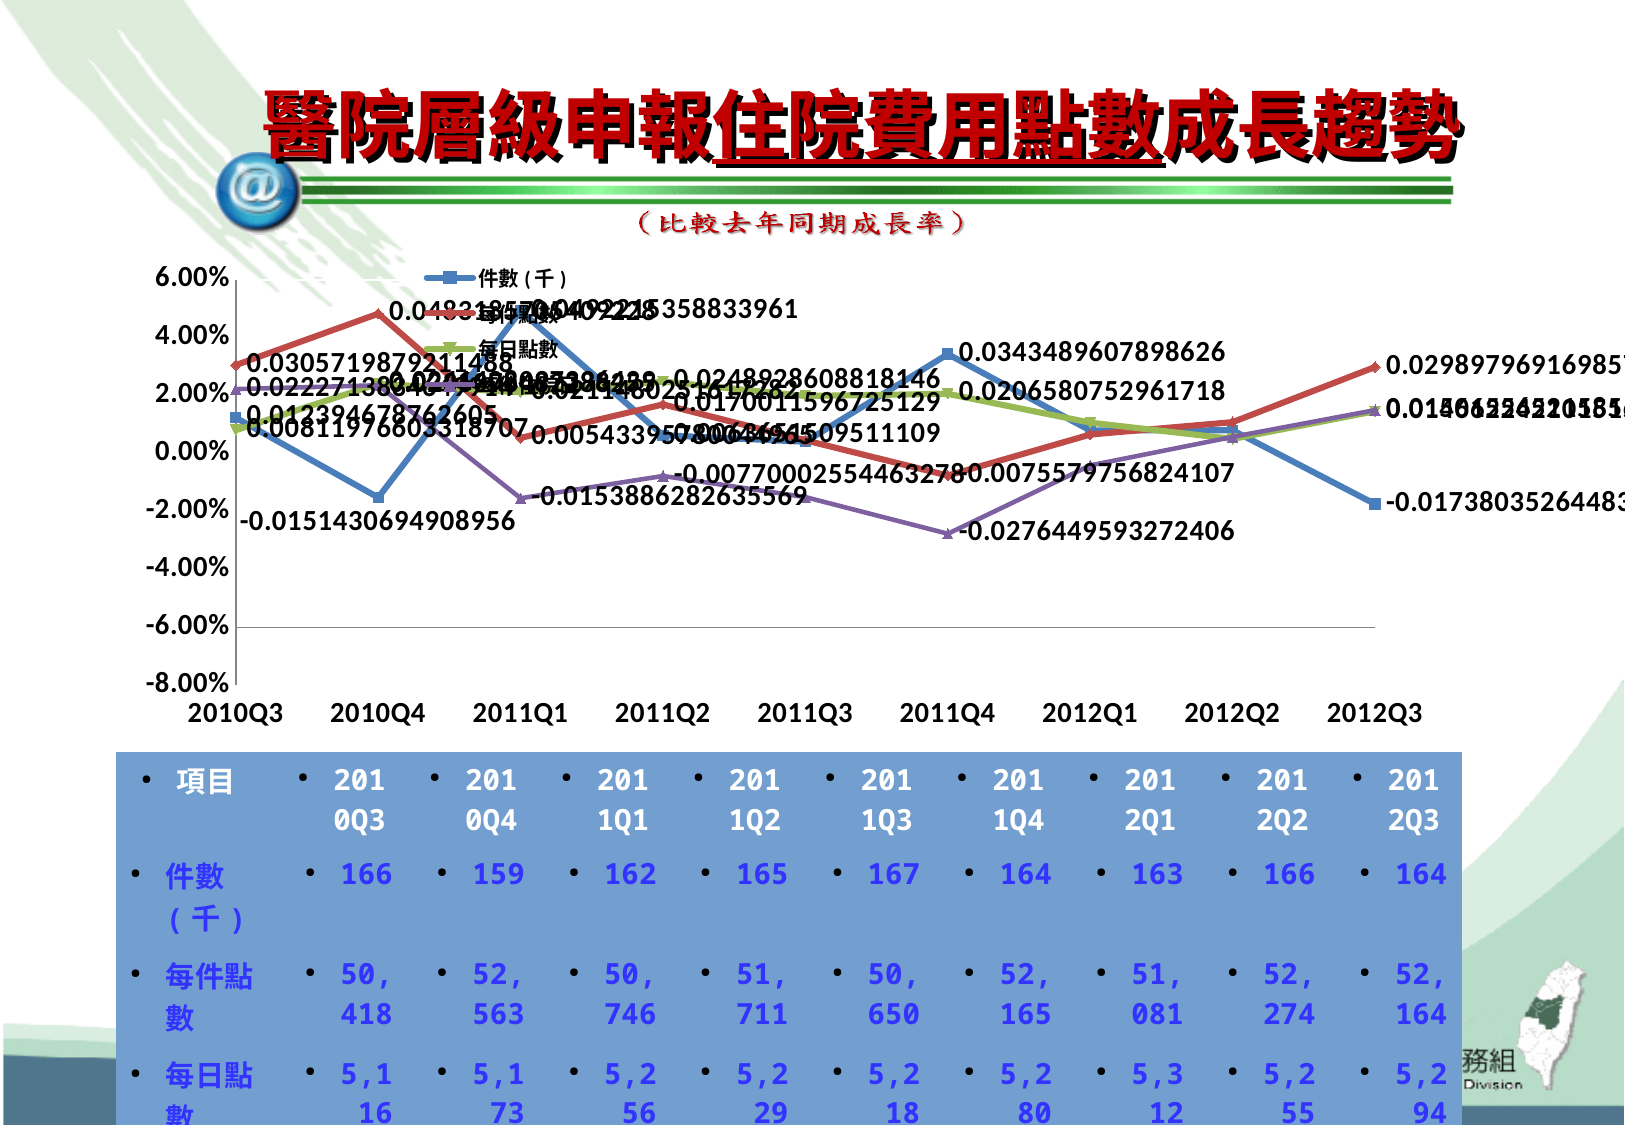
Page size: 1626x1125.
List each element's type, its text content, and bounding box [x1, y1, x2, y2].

table_cell 167 [803, 846, 935, 946]
picture [600, 196, 1002, 241]
table_cell 166 [1199, 846, 1330, 946]
table_cell 166 [276, 846, 408, 946]
table_cell 163 [1067, 846, 1199, 946]
table_header 項目 [116, 752, 276, 846]
table_header 2010Q4 [408, 752, 540, 846]
table_cell 5,255 [1199, 1046, 1330, 1125]
table_cell 162 [540, 846, 671, 946]
table_cell 52,563 [408, 946, 540, 1046]
table_cell 50,650 [803, 946, 935, 1046]
table_cell 159 [408, 846, 540, 946]
table_cell 5,256 [540, 1046, 671, 1125]
table_cell 5,312 [1067, 1046, 1199, 1125]
table_header 2011Q1 [540, 752, 671, 846]
table_cell 5,229 [671, 1046, 803, 1125]
table_header 2012Q2 [1199, 752, 1330, 846]
table_header 2011Q4 [935, 752, 1067, 846]
table_header 2012Q1 [1067, 752, 1199, 846]
table_cell 51,081 [1067, 946, 1199, 1046]
table_cell 51,711 [671, 946, 803, 1046]
table_cell 164 [1330, 846, 1462, 946]
table_cell 52,164 [1330, 946, 1462, 1046]
table_cell 52,274 [1199, 946, 1330, 1046]
table_cell 5,173 [408, 1046, 540, 1125]
table_cell 52,165 [935, 946, 1067, 1046]
table_cell 每日點數 [116, 1046, 276, 1125]
table_cell 165 [671, 846, 803, 946]
table_header 2012Q3 [1330, 752, 1462, 846]
table_cell 5,280 [935, 1046, 1067, 1125]
table_cell 50,746 [540, 946, 671, 1046]
table_cell 5,294 [1330, 1046, 1462, 1125]
table_cell 5,116 [276, 1046, 408, 1125]
table_header 2011Q3 [803, 752, 935, 846]
table_cell 每件點數 [116, 946, 276, 1046]
table_header 2011Q2 [671, 752, 803, 846]
table_cell 50,418 [276, 946, 408, 1046]
table_cell 件數(千) [116, 846, 276, 946]
table_cell 5,218 [803, 1046, 935, 1125]
title 醫院層級申報住院費用點數成長趨勢 [162, 70, 1562, 255]
chart [115, 255, 1625, 740]
table_header 2010Q3 [276, 752, 408, 846]
table_cell 164 [935, 846, 1067, 946]
